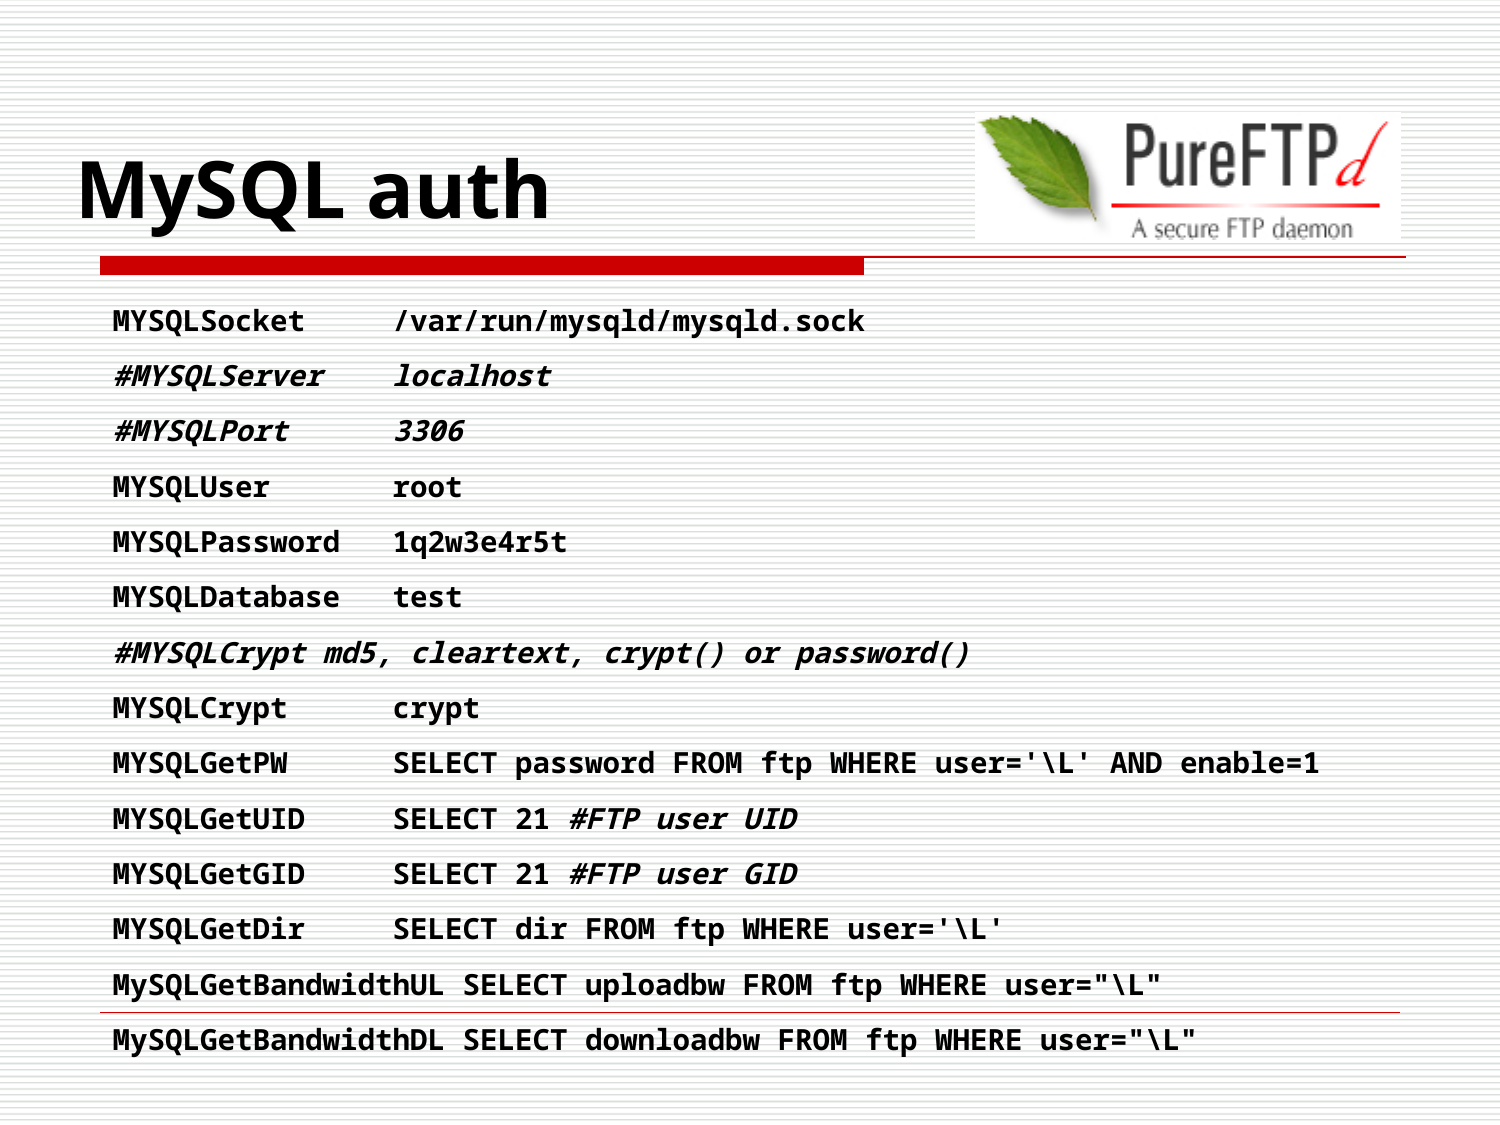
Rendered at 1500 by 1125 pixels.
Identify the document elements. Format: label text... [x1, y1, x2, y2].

list MYSQLSocket /var/run/mysqld/mysqld.sock #MYSQLServer localhost #MYSQLPort 3306 MYSQLUser root MYSQLPassword 1q2w3e4r5t MYSQLDatabase test #MYSQLCrypt md5, cleartext, crypt() or password() MYSQLCrypt crypt MYSQLGetPW SELECT password FROM ftp WHERE user='\L' AND enable=1 MYSQLGetUID SELECT 21 #FTP user UID MYSQLGetGID SELECT 21 #FTP user GID MYSQLGetDir SELECT dir FROM ftp WHERE user='\L' MySQLGetBandwidthUL SELECT uploadbw FROM ftp WHERE user="\L" MySQLGetBandwidthDL SELECT downloadbw FROM ftp WHERE user="\L" [112, 299, 1388, 1083]
title MySQL auth [75, 75, 1388, 300]
picture [0, 0, 1500, 1125]
